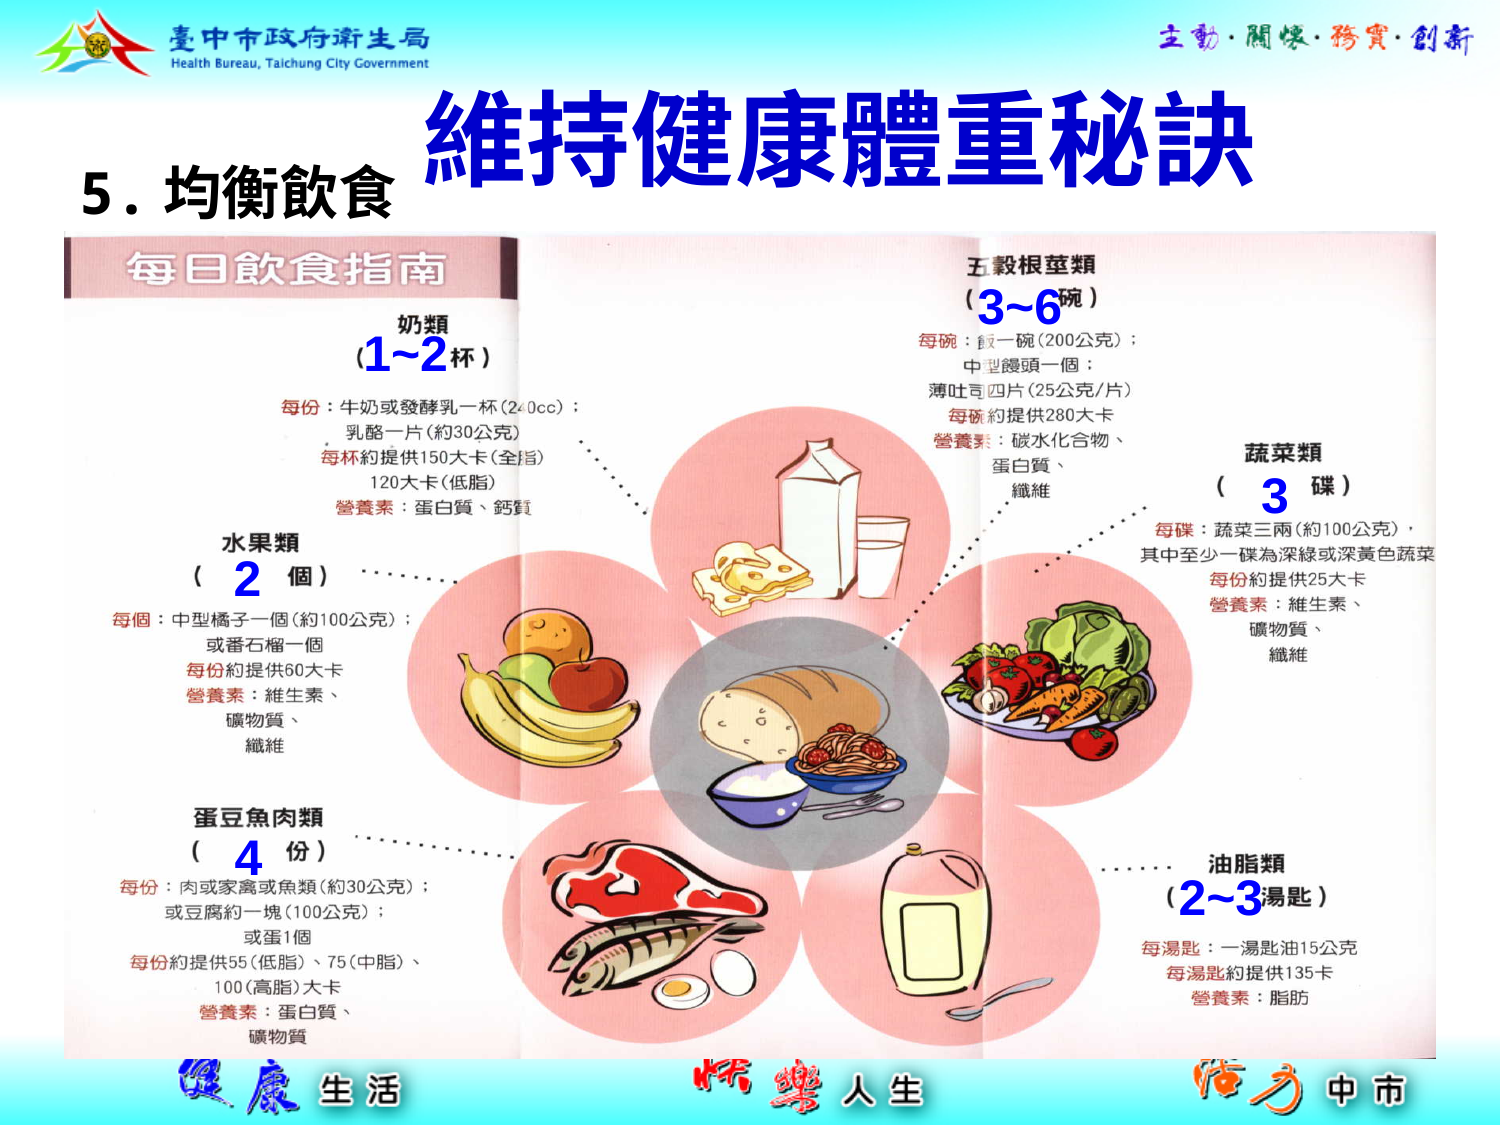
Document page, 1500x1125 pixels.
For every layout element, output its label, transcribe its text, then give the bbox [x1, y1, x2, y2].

text_box 3~6 [962, 267, 1082, 343]
picture [64, 231, 1436, 1059]
text_box 4 [219, 818, 278, 894]
text_box 維持健康體重秘訣 [407, 66, 1380, 207]
text_box 3 [1246, 456, 1305, 532]
text_box 2~3 [1163, 857, 1279, 933]
text_box 1~2 [348, 314, 464, 390]
text_box 2 [218, 538, 289, 614]
text_box 5.均衡飲食 [65, 149, 455, 234]
